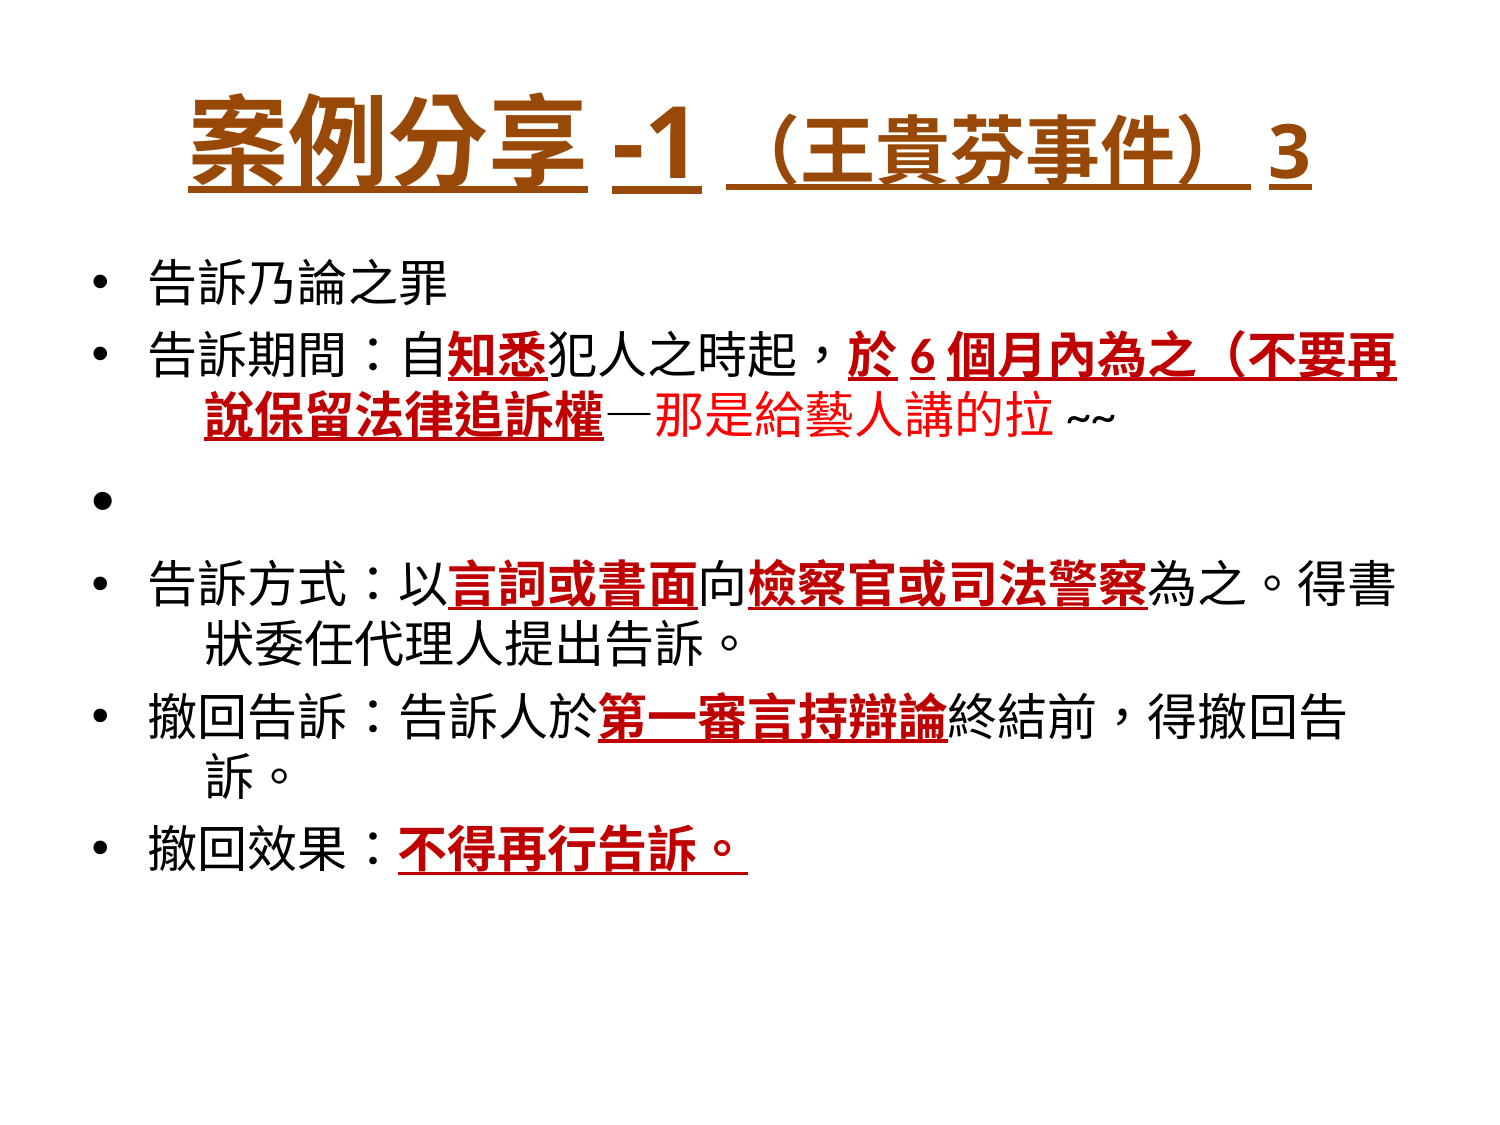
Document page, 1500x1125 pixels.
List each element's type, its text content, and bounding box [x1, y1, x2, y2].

title 案例分享-1（王貴芬事件）3 [75, 45, 1426, 233]
list 告訴乃論之罪 告訴期間：自知悉犯人之時起，於6個月內為之（不要再說保留法律追訴權—那是給藝人講的拉~~ 告訴方式：以言詞或書面向檢察官或司法警察為之。得書狀委任代理人提出告訴。 撤回告訴：告訴人於第一審言持辯論終結前，得撤回告訴。 撤回效果：不得再行告訴。 [76, 243, 1427, 986]
